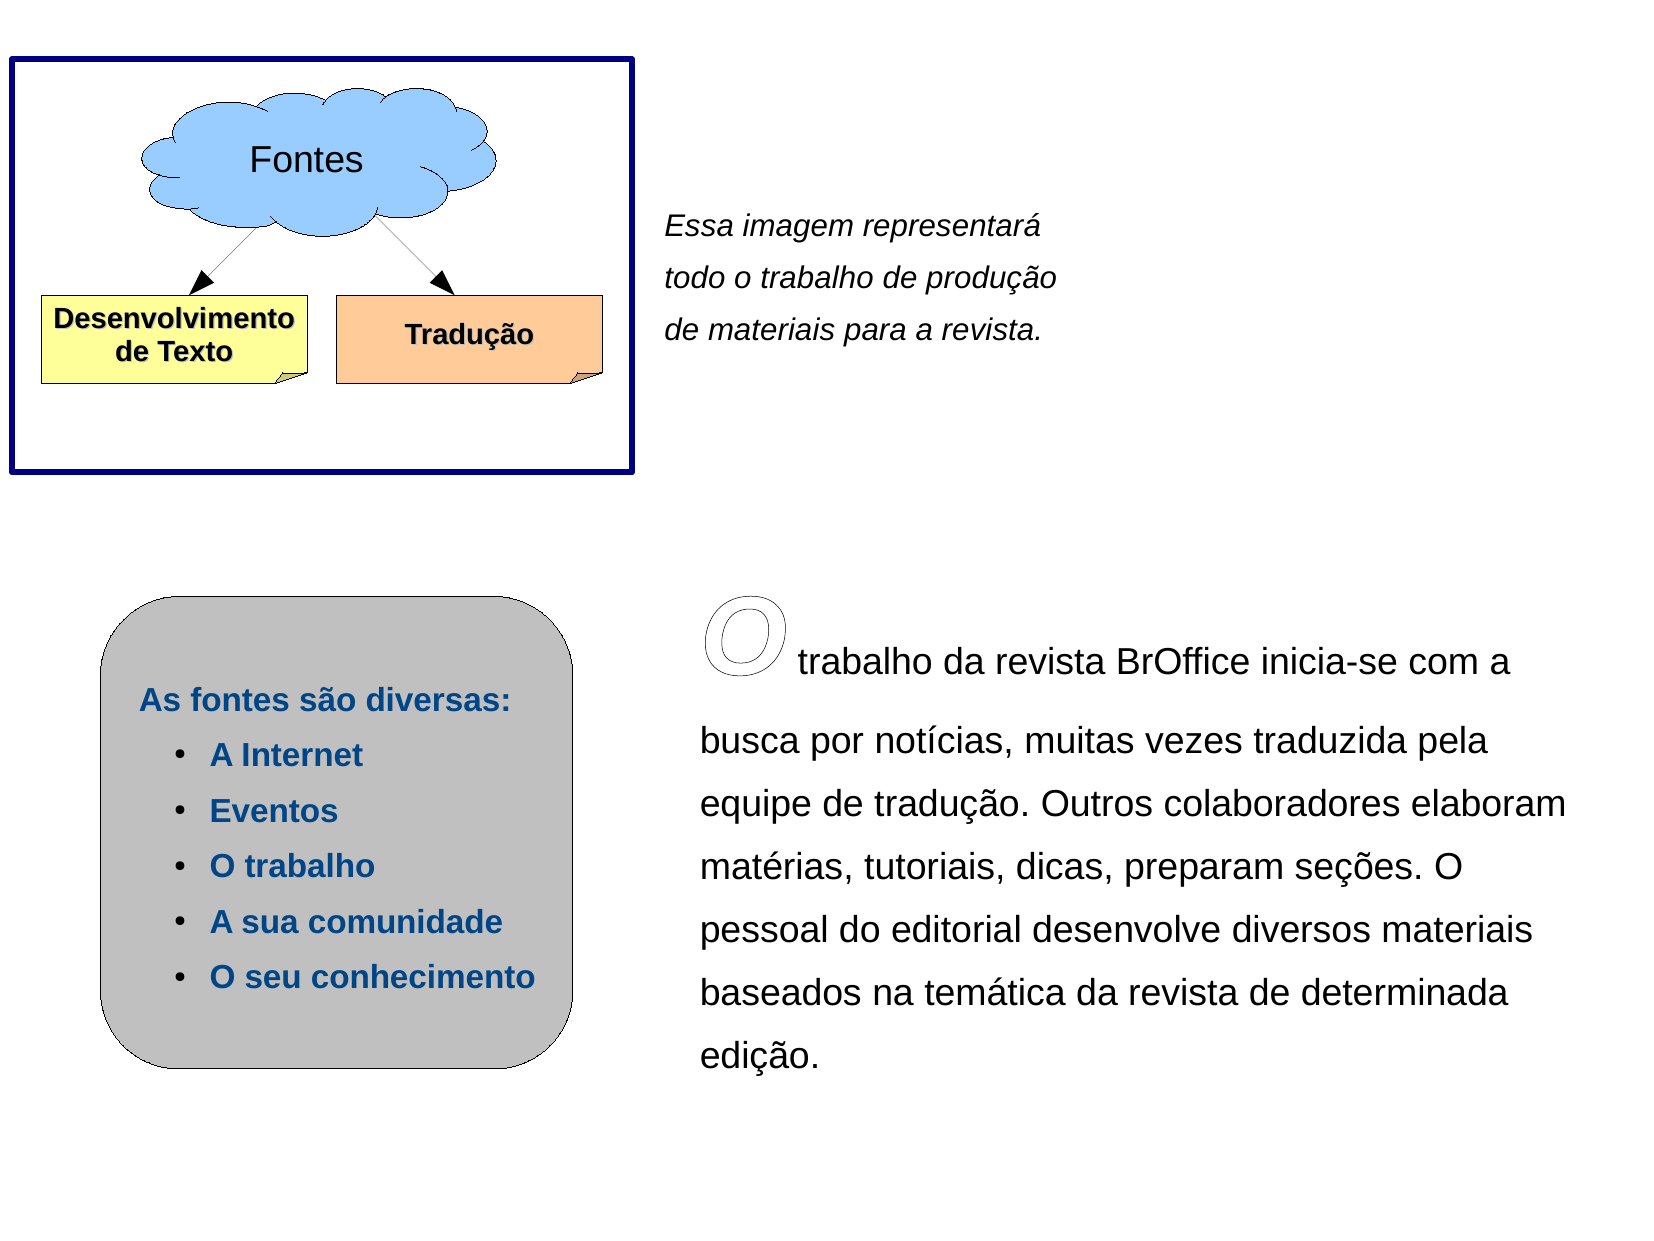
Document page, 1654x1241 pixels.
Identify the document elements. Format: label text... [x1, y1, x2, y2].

text_box Fontes [141, 88, 497, 237]
text_box [100, 596, 571, 1047]
text_box Essa imagem representará todo o trabalho de produção de materiais para a revista. [649, 183, 1093, 414]
text_box O trabalho da revista BrOffice inicia-se com a busca por notícias, muitas vezes traduzida pela equipe de tradução. Outros colaboradores elaboram matérias, tutoriais, dicas, preparam seções. O pessoal do editorial desenvolve diversos materiais baseados na temática da revista de determinada edição. [685, 502, 1601, 1022]
text_box Tradução [336, 295, 603, 384]
text_box [11, 59, 632, 473]
text_box As fontes são diversas: A Internet Eventos O trabalho A sua comunidade O seu conhecimento [124, 655, 573, 1099]
text_box Desenvolvimento de Texto [41, 295, 308, 384]
